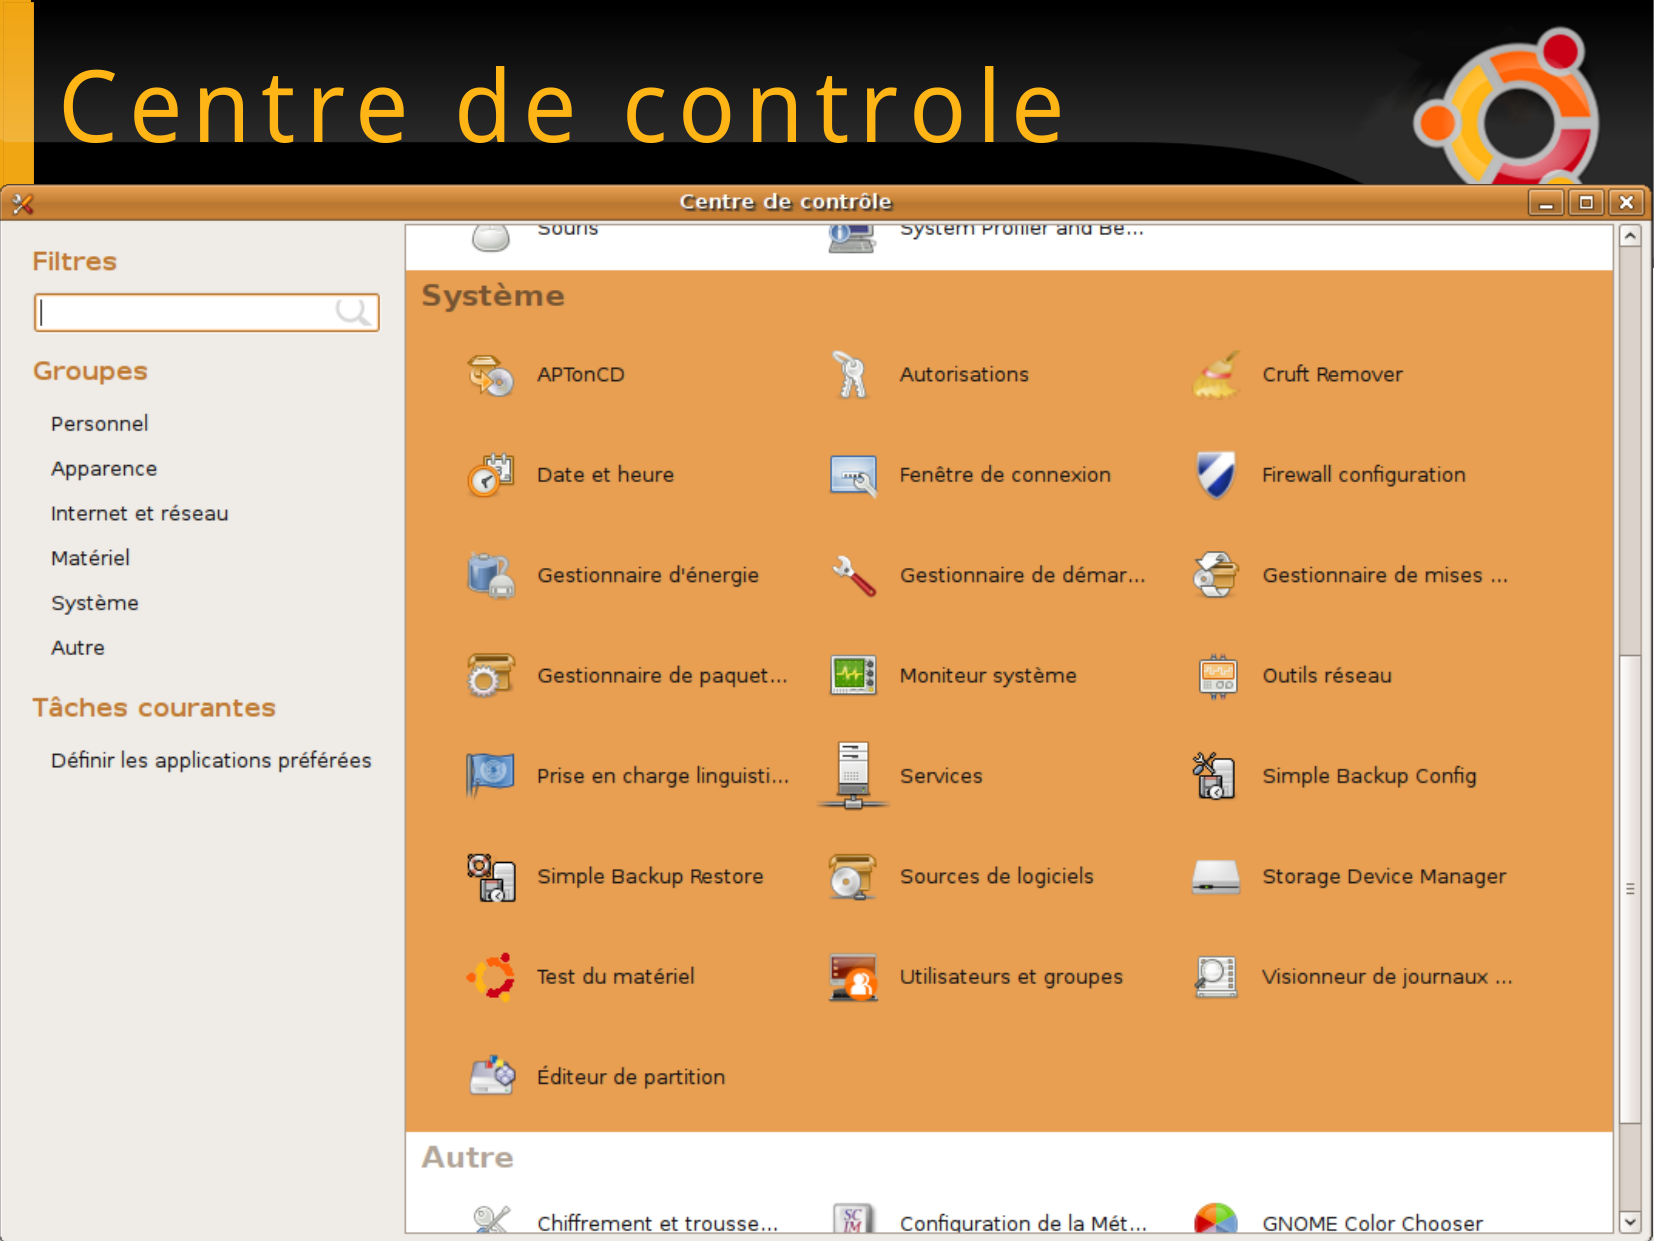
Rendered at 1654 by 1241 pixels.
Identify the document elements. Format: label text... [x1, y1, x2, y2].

title Centre de controle [59, 36, 1388, 171]
picture [0, 0, 1654, 1241]
